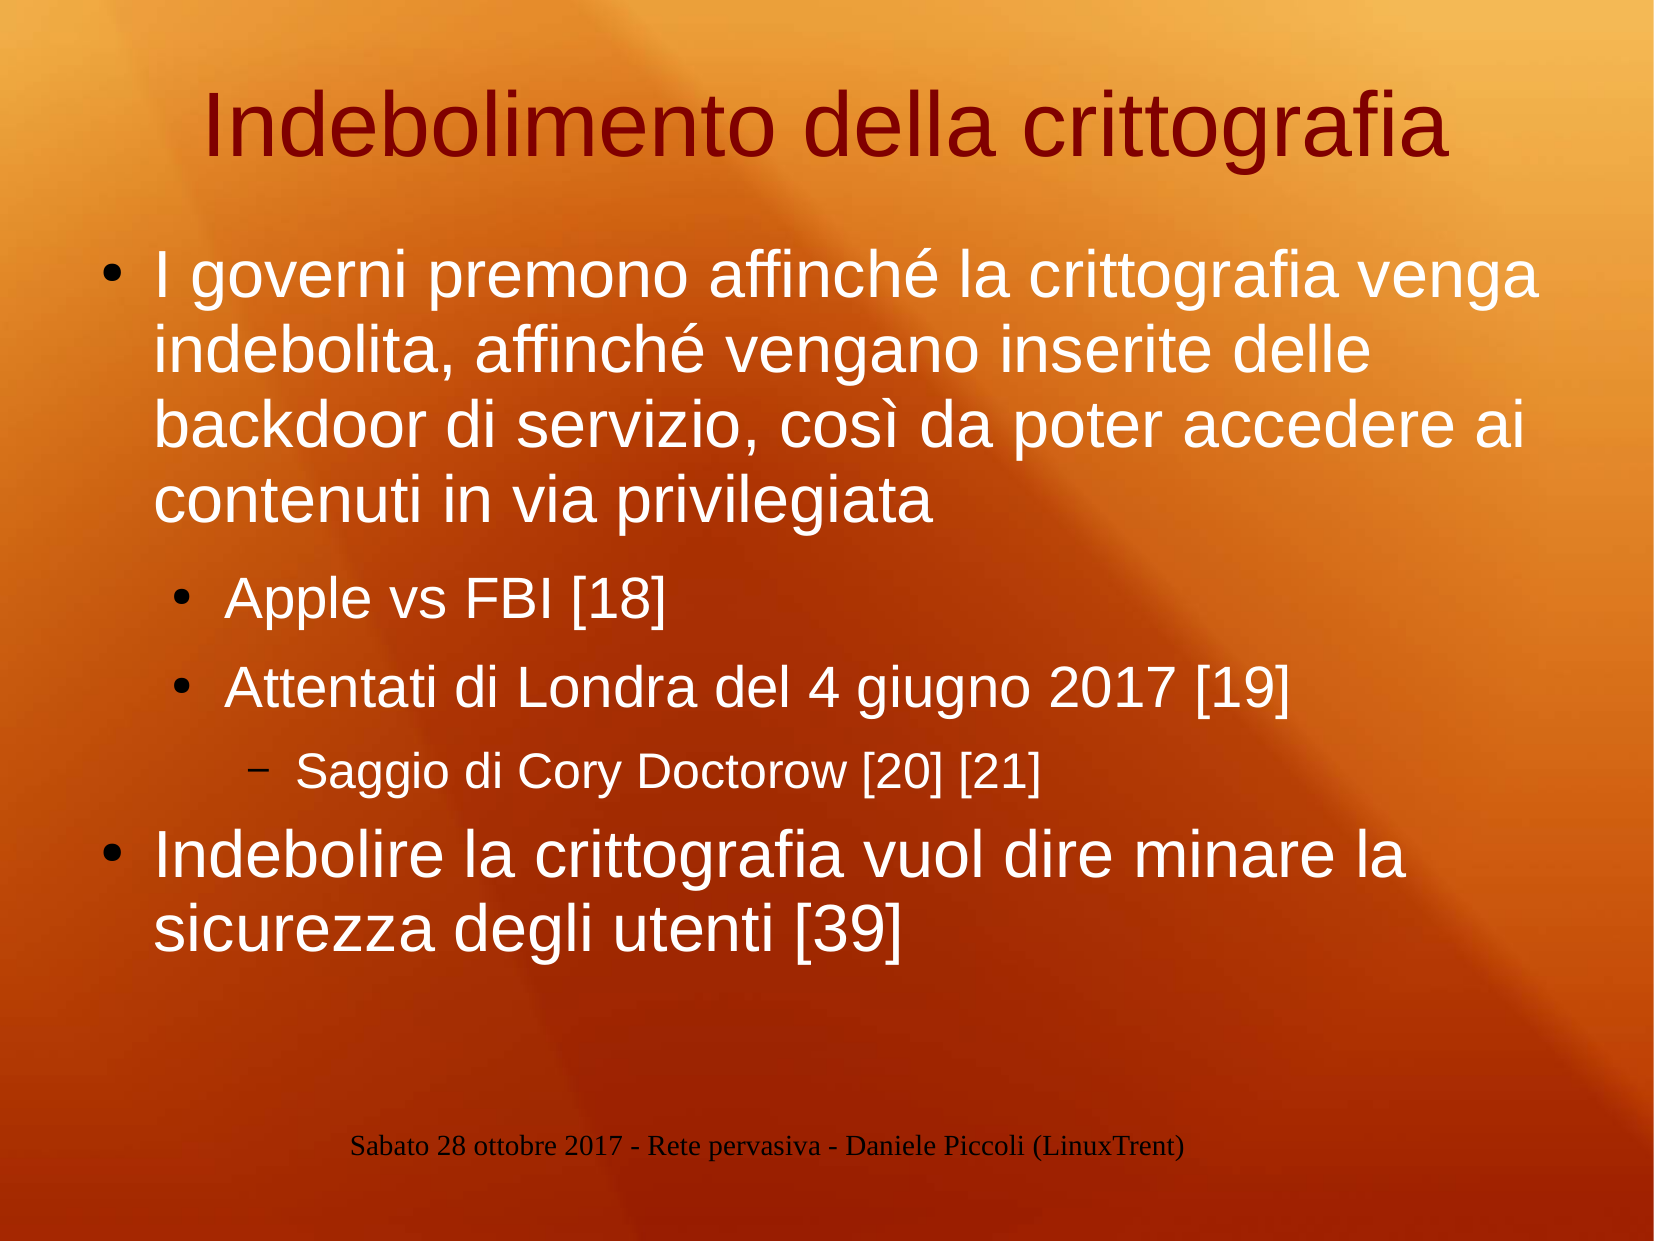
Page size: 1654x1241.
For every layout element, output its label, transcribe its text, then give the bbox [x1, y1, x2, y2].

title Indebolimento della crittografia [82, 49, 1571, 201]
list I governi premono affinché la crittografia venga indebolita, affinché vengano inserite delle backdoor di servizio, così da poter accedere ai contenuti in via privilegiata Apple vs FBI [18] Attentati di Londra del 4 giugno 2017 [19] Saggio di Cory Doctorow [20] [21] Indebolire la crittografia vuol dire minare la sicurezza degli utenti [39] [82, 237, 1571, 967]
picture [0, 0, 1654, 1241]
